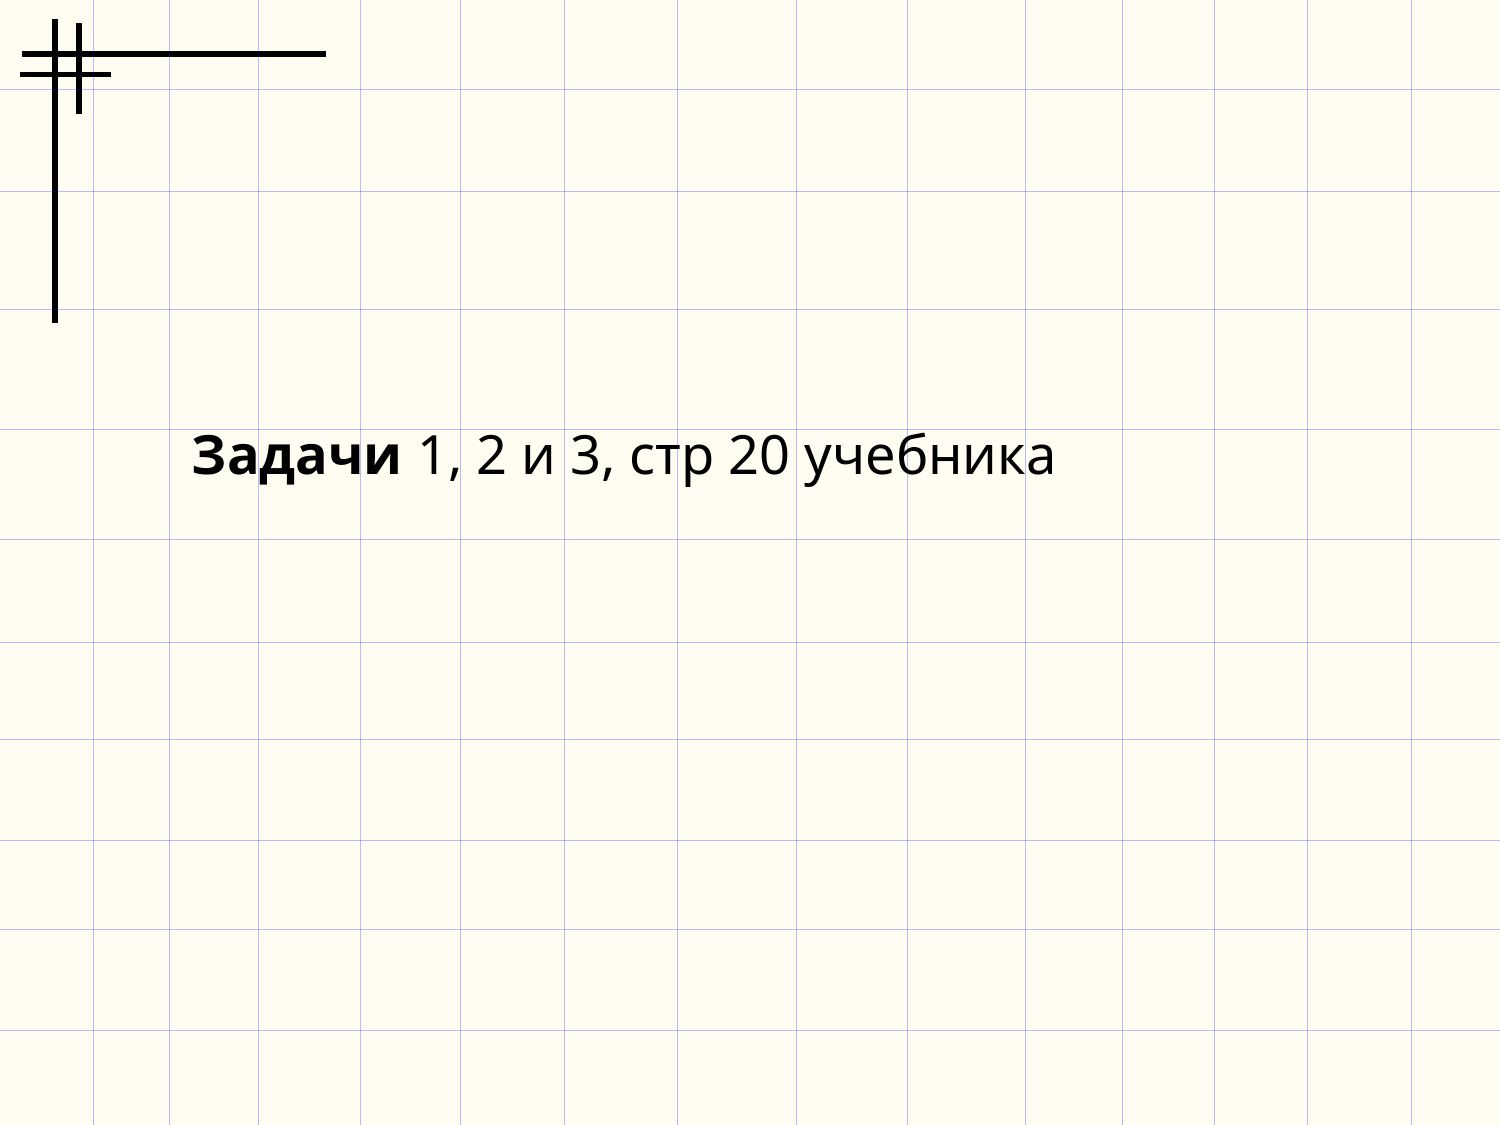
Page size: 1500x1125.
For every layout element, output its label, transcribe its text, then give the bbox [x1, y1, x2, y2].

text_box Задачи 1, 2 и 3, стр 20 учебника [177, 413, 1300, 494]
